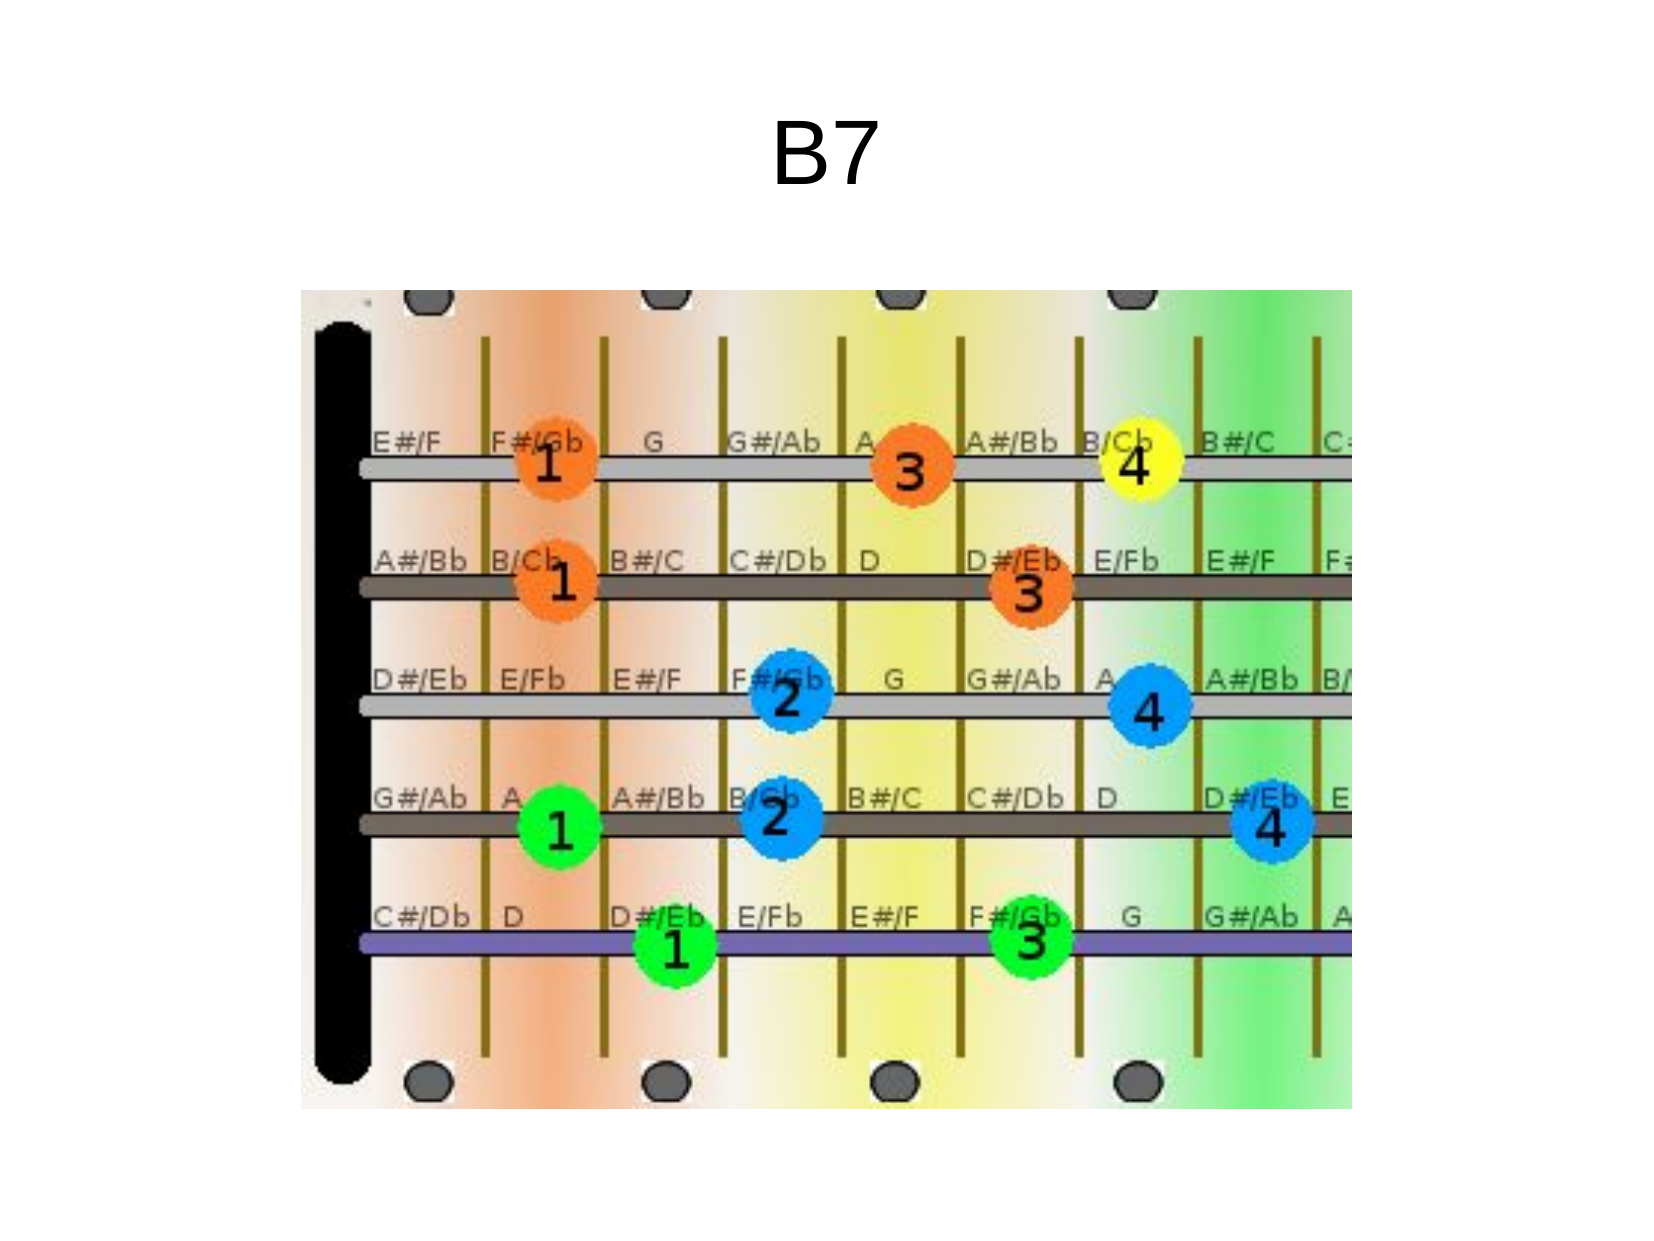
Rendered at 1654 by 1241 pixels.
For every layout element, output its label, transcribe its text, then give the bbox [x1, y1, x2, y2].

picture [301, 290, 1352, 1109]
title B7 [82, 49, 1571, 257]
